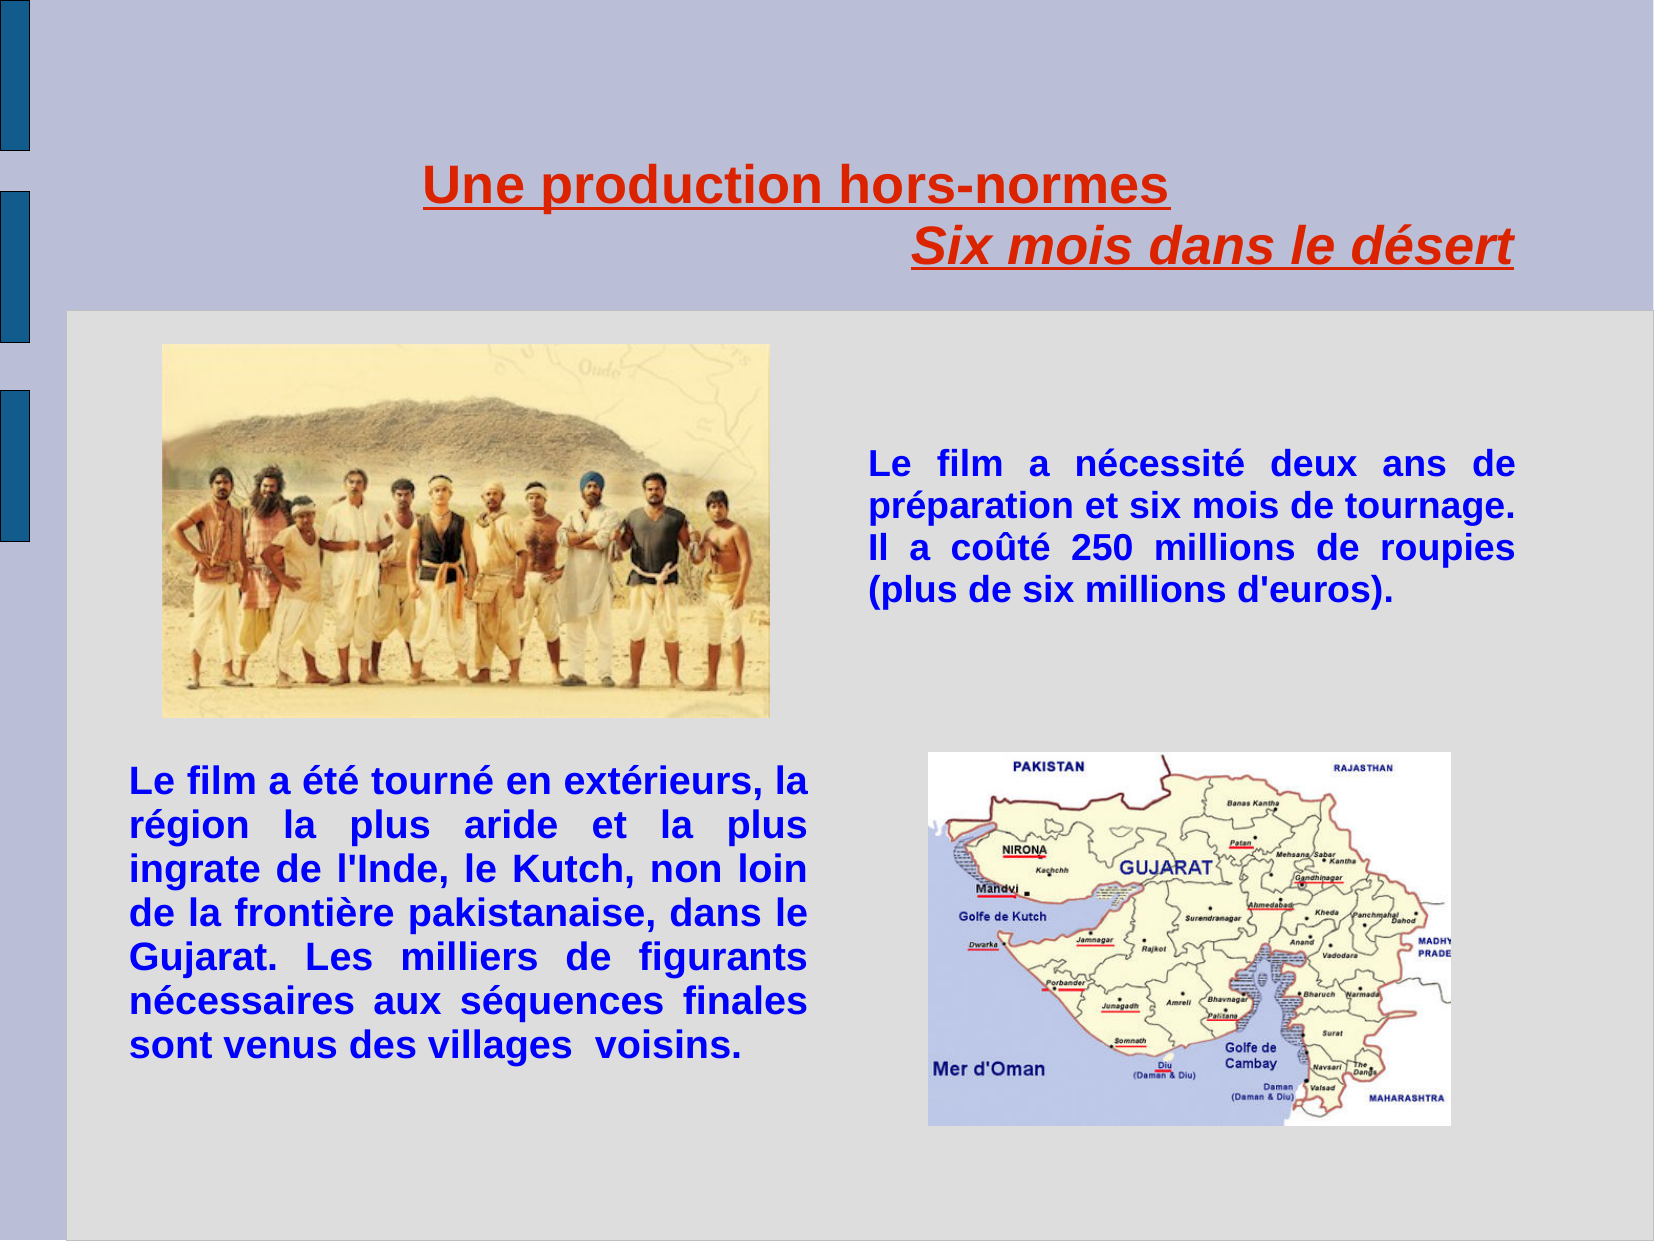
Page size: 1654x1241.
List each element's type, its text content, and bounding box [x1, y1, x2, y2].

list Le film a été tourné en extérieurs, la région la plus aride et la plus ingrate de l'Inde, le Kutch, non loin de la frontière pakistanaise, dans le Gujarat. Les milliers de figurants nécessaires aux séquences finales sont venus des villages voisins. [58, 758, 810, 1132]
list Le film a nécessité deux ans de préparation et six mois de tournage. Il a coûté 250 millions de roupies (plus de six millions d'euros). [797, 442, 1517, 816]
picture [162, 344, 770, 718]
title Une production hors-normes Six mois dans le désert [59, 105, 1536, 325]
picture [928, 752, 1451, 1126]
